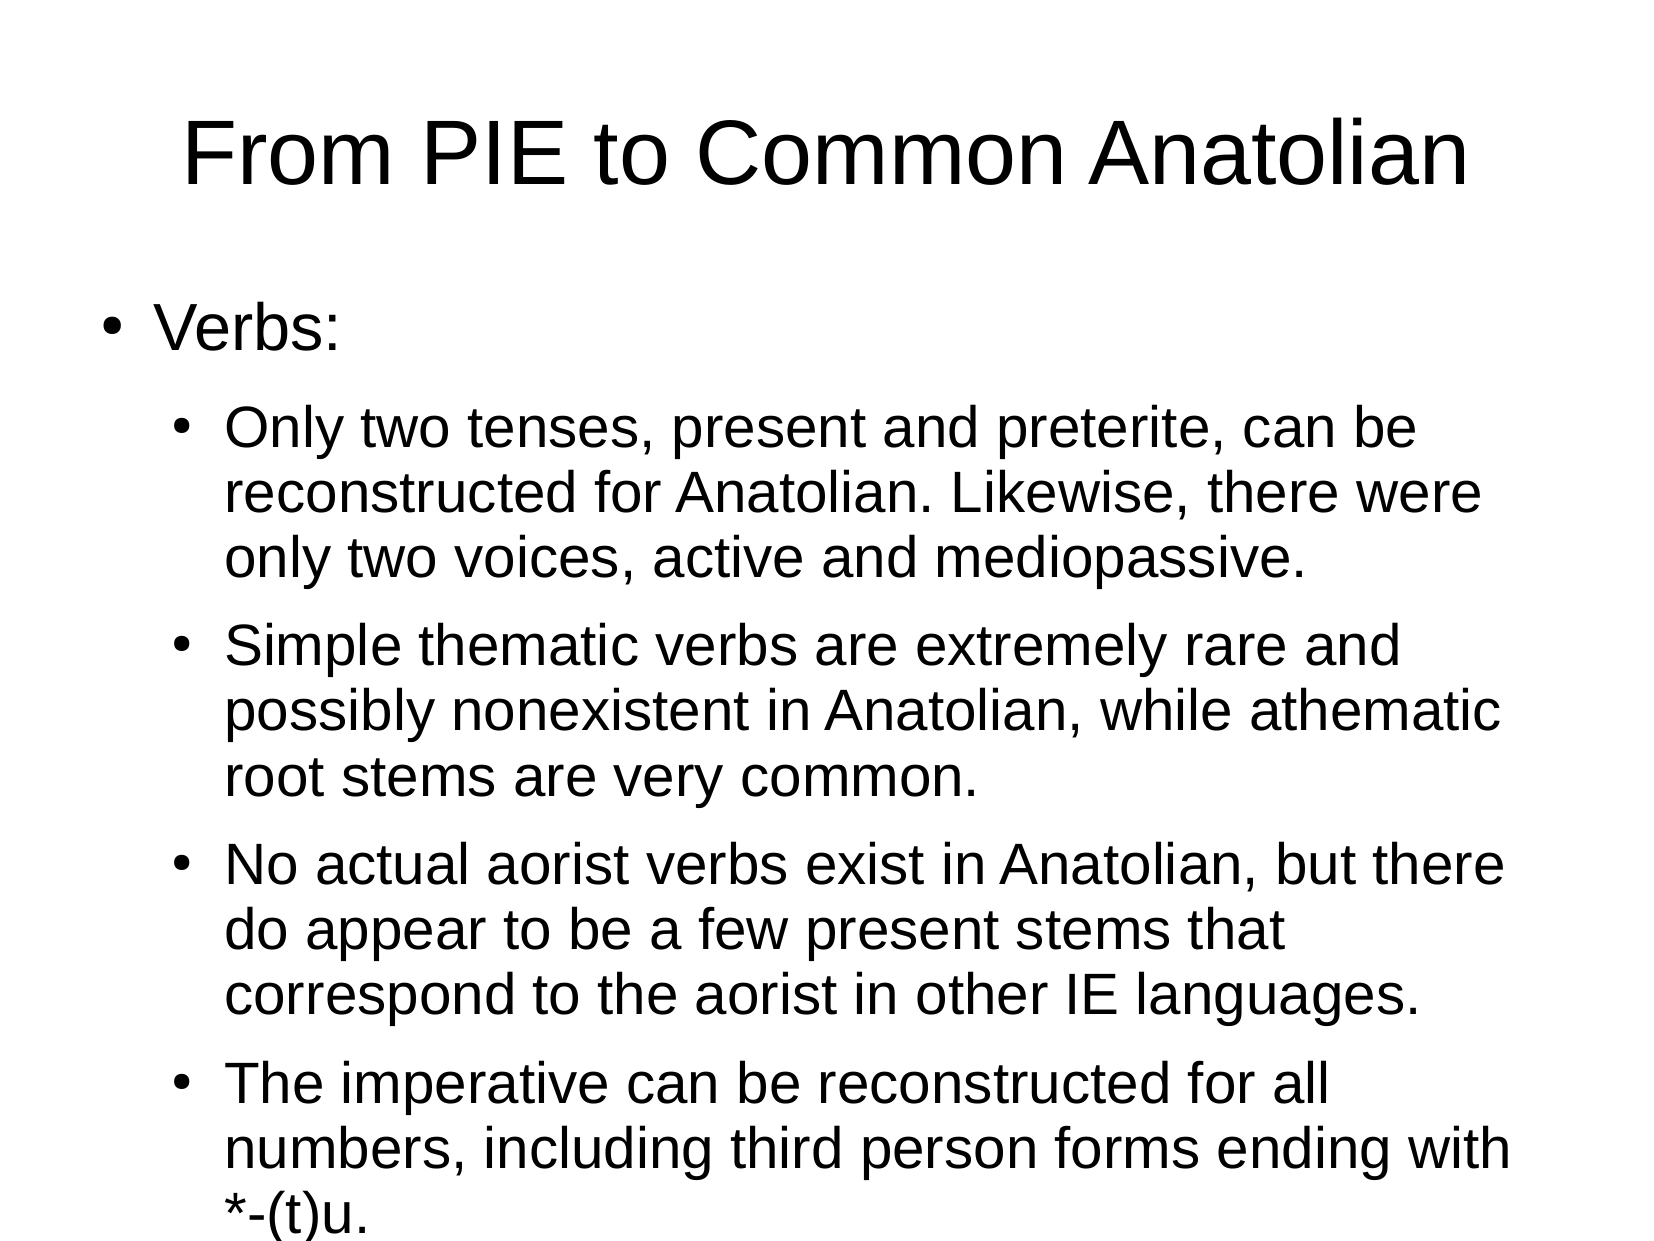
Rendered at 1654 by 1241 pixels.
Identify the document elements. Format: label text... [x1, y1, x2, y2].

title From PIE to Common Anatolian [82, 49, 1571, 257]
list Verbs: Only two tenses, present and preterite, can be reconstructed for Anatolian. Likewise, there were only two voices, active and mediopassive. Simple thematic verbs are extremely rare and possibly nonexistent in Anatolian, while athematic root stems are very common. No actual aorist verbs exist in Anatolian, but there do appear to be a few present stems that correspond to the aorist in other IE languages. The imperative can be reconstructed for all numbers, including third person forms ending with *-(t)u. [82, 290, 1571, 1241]
